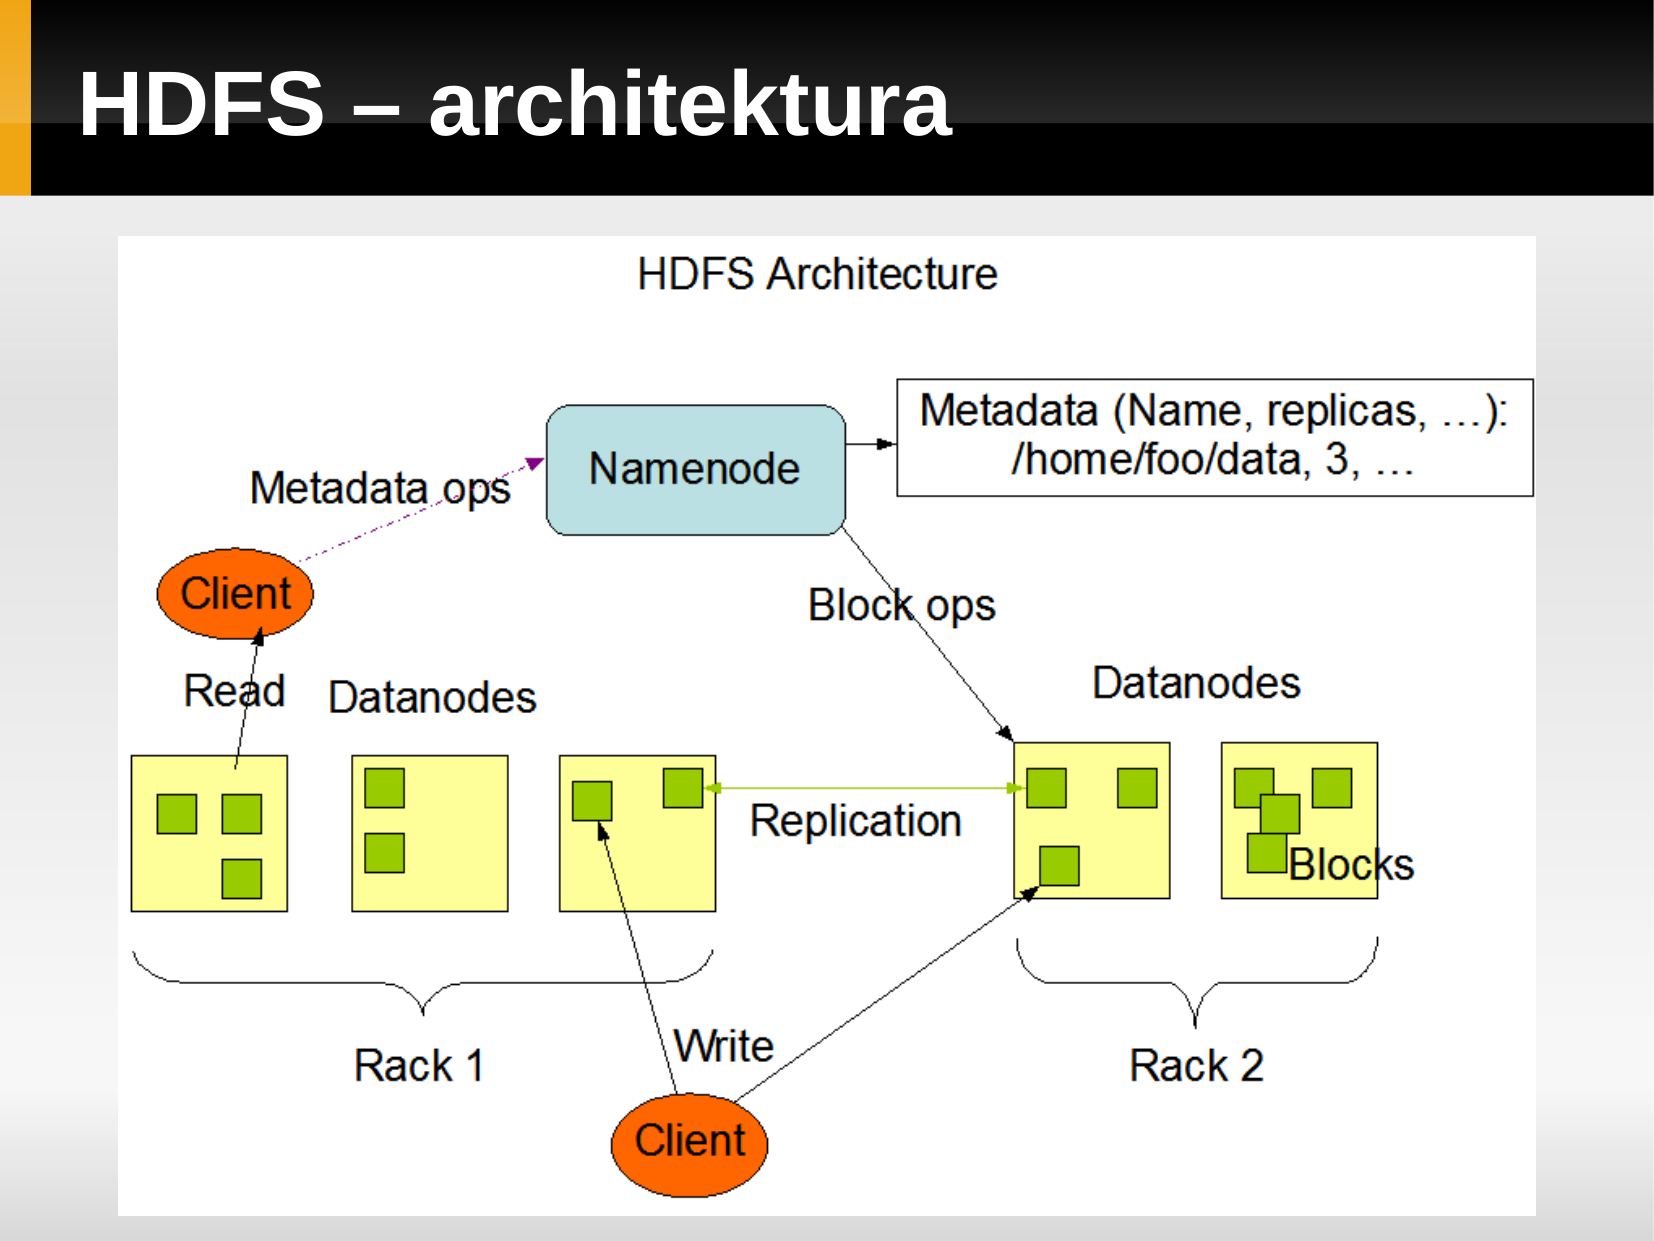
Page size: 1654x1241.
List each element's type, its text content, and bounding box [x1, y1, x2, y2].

title [76, 1, 1565, 207]
picture [0, 0, 1654, 1241]
title HDFS – architektura [77, 7, 1566, 200]
